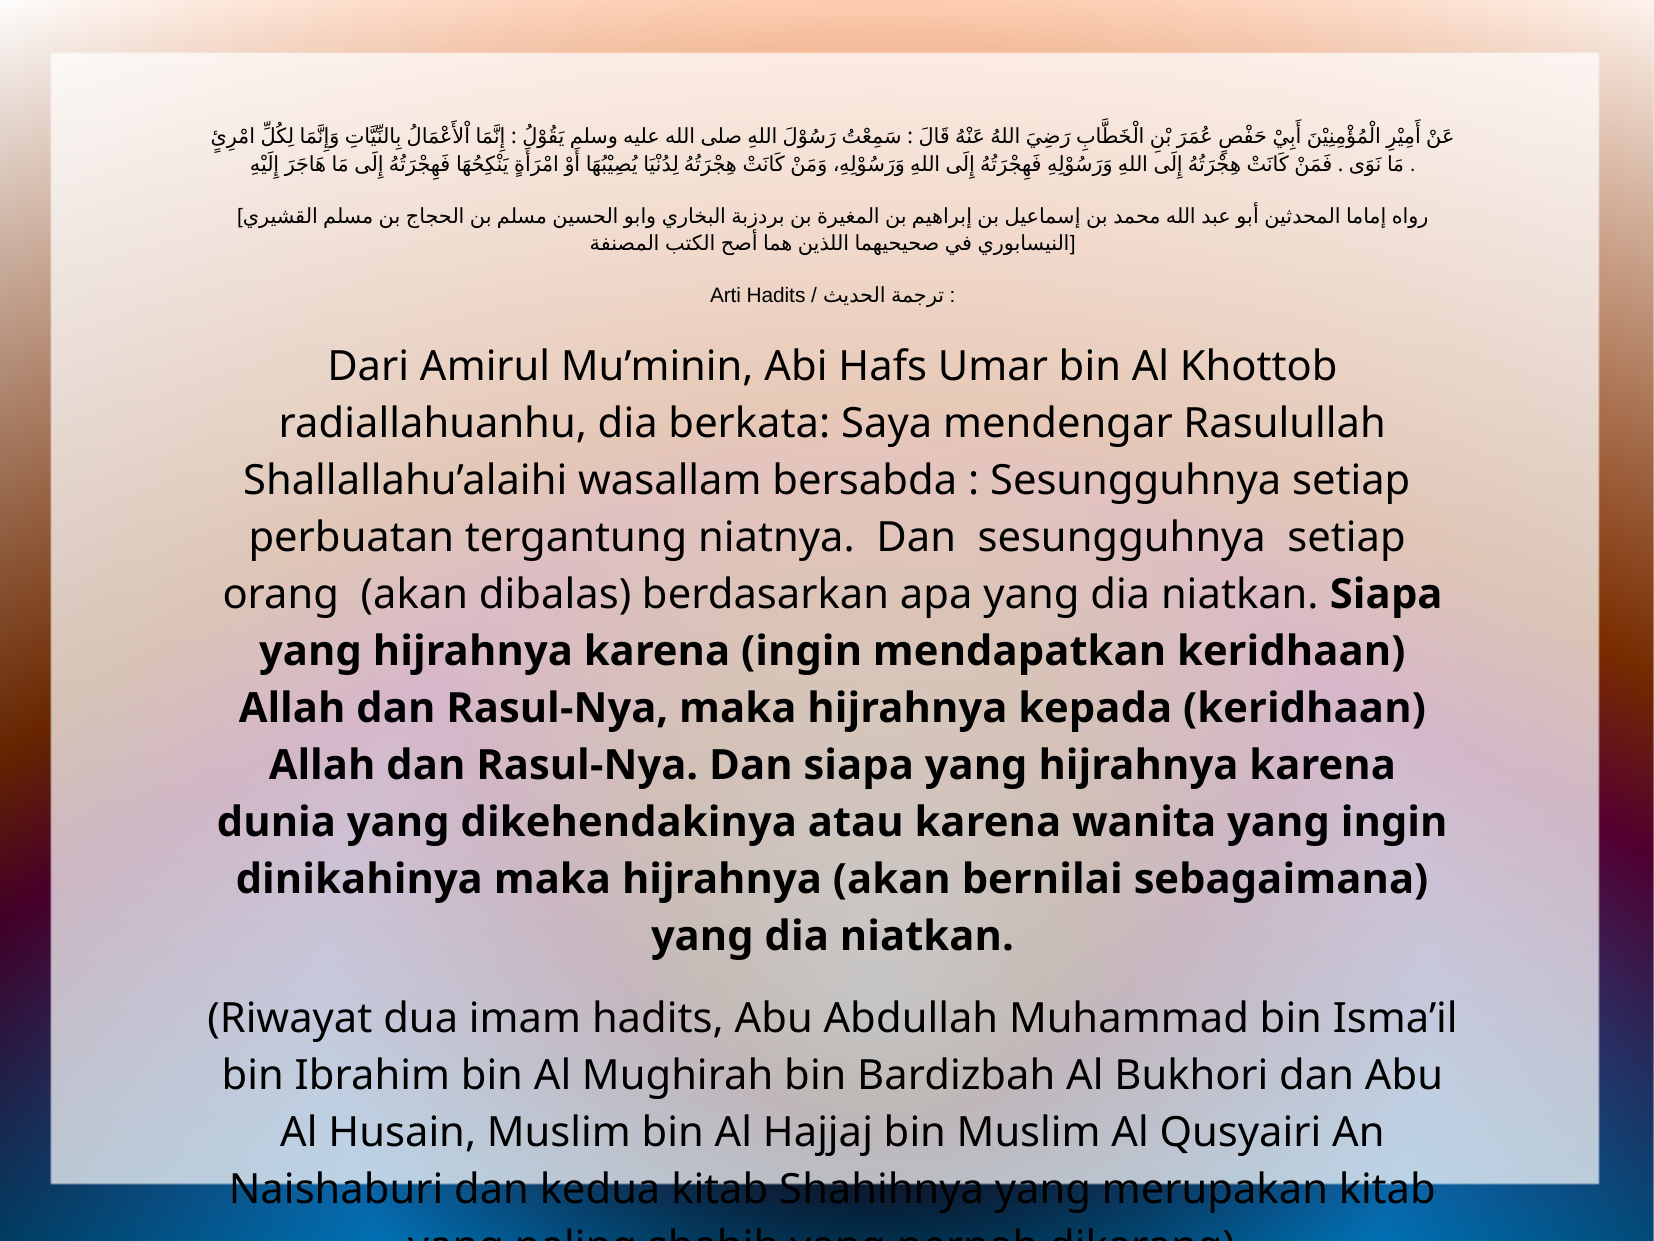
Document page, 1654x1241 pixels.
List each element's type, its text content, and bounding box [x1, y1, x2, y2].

picture [0, 0, 1654, 1241]
text_box عَنْ أَمِيْرِ الْمُؤْمِنِيْنَ أَبِيْ حَفْصٍ عُمَرَ بْنِ الْخَطَّابِ رَضِيَ اللهُ عَنْهُ قَالَ : سَمِعْتُ رَسُوْلَ اللهِ صلى الله عليه وسلم يَقُوْلُ : إِنَّمَا اْلأَعْمَالُ بِالنِّيَّاتِ وَإِنَّمَا لِكُلِّ امْرِئٍ مَا نَوَى . فَمَنْ كَانَتْ هِجْرَتُهُ إِلَى اللهِ وَرَسُوْلِهِ فَهِجْرَتُهُ إِلَى اللهِ وَرَسُوْلِهِ، وَمَنْ كَانَتْ هِجْرَتُهُ لِدُنْيَا يُصِيْبُهَا أَوْ امْرَأَةٍ يَنْكِحُهَا فَهِجْرَتُهُ إِلَى مَا هَاجَرَ إِلَيْهِ . [رواه إماما المحدثين أبو عبد الله محمد بن إسماعيل بن إبراهيم بن المغيرة بن بردزبة البخاري وابو الحسين مسلم بن الحجاج بن مسلم القشيري النيسابوري في صحيحيهما اللذين هما أصح الكتب المصنفة] Arti Hadits / ترجمة الحديث : Dari Amirul Mu’minin, Abi Hafs Umar bin Al Khottob radiallahuanhu, dia berkata: Saya mendengar Rasulullah Shallallahu’alaihi wasallam bersabda : Sesungguhnya setiap perbuatan tergantung niatnya. Dan sesungguhnya setiap orang (akan dibalas) berdasarkan apa yang dia niatkan. Siapa yang hijrahnya karena (ingin mendapatkan keridhaan) Allah dan Rasul-Nya, maka hijrahnya kepada (keridhaan) Allah dan Rasul-Nya. Dan siapa yang hijrahnya karena dunia yang dikehendakinya atau karena wanita yang ingin dinikahinya maka hijrahnya (akan bernilai sebagaimana) yang dia niatkan. (Riwayat dua imam hadits, Abu Abdullah Muhammad bin Isma’il bin Ibrahim bin Al Mughirah bin Bardizbah Al Bukhori dan Abu Al Husain, Muslim bin Al Hajjaj bin Muslim Al Qusyairi An Naishaburi dan kedua kitab Shahihnya yang merupakan kitab yang paling shahih yang pernah dikarang) . [188, 118, 1477, 1166]
